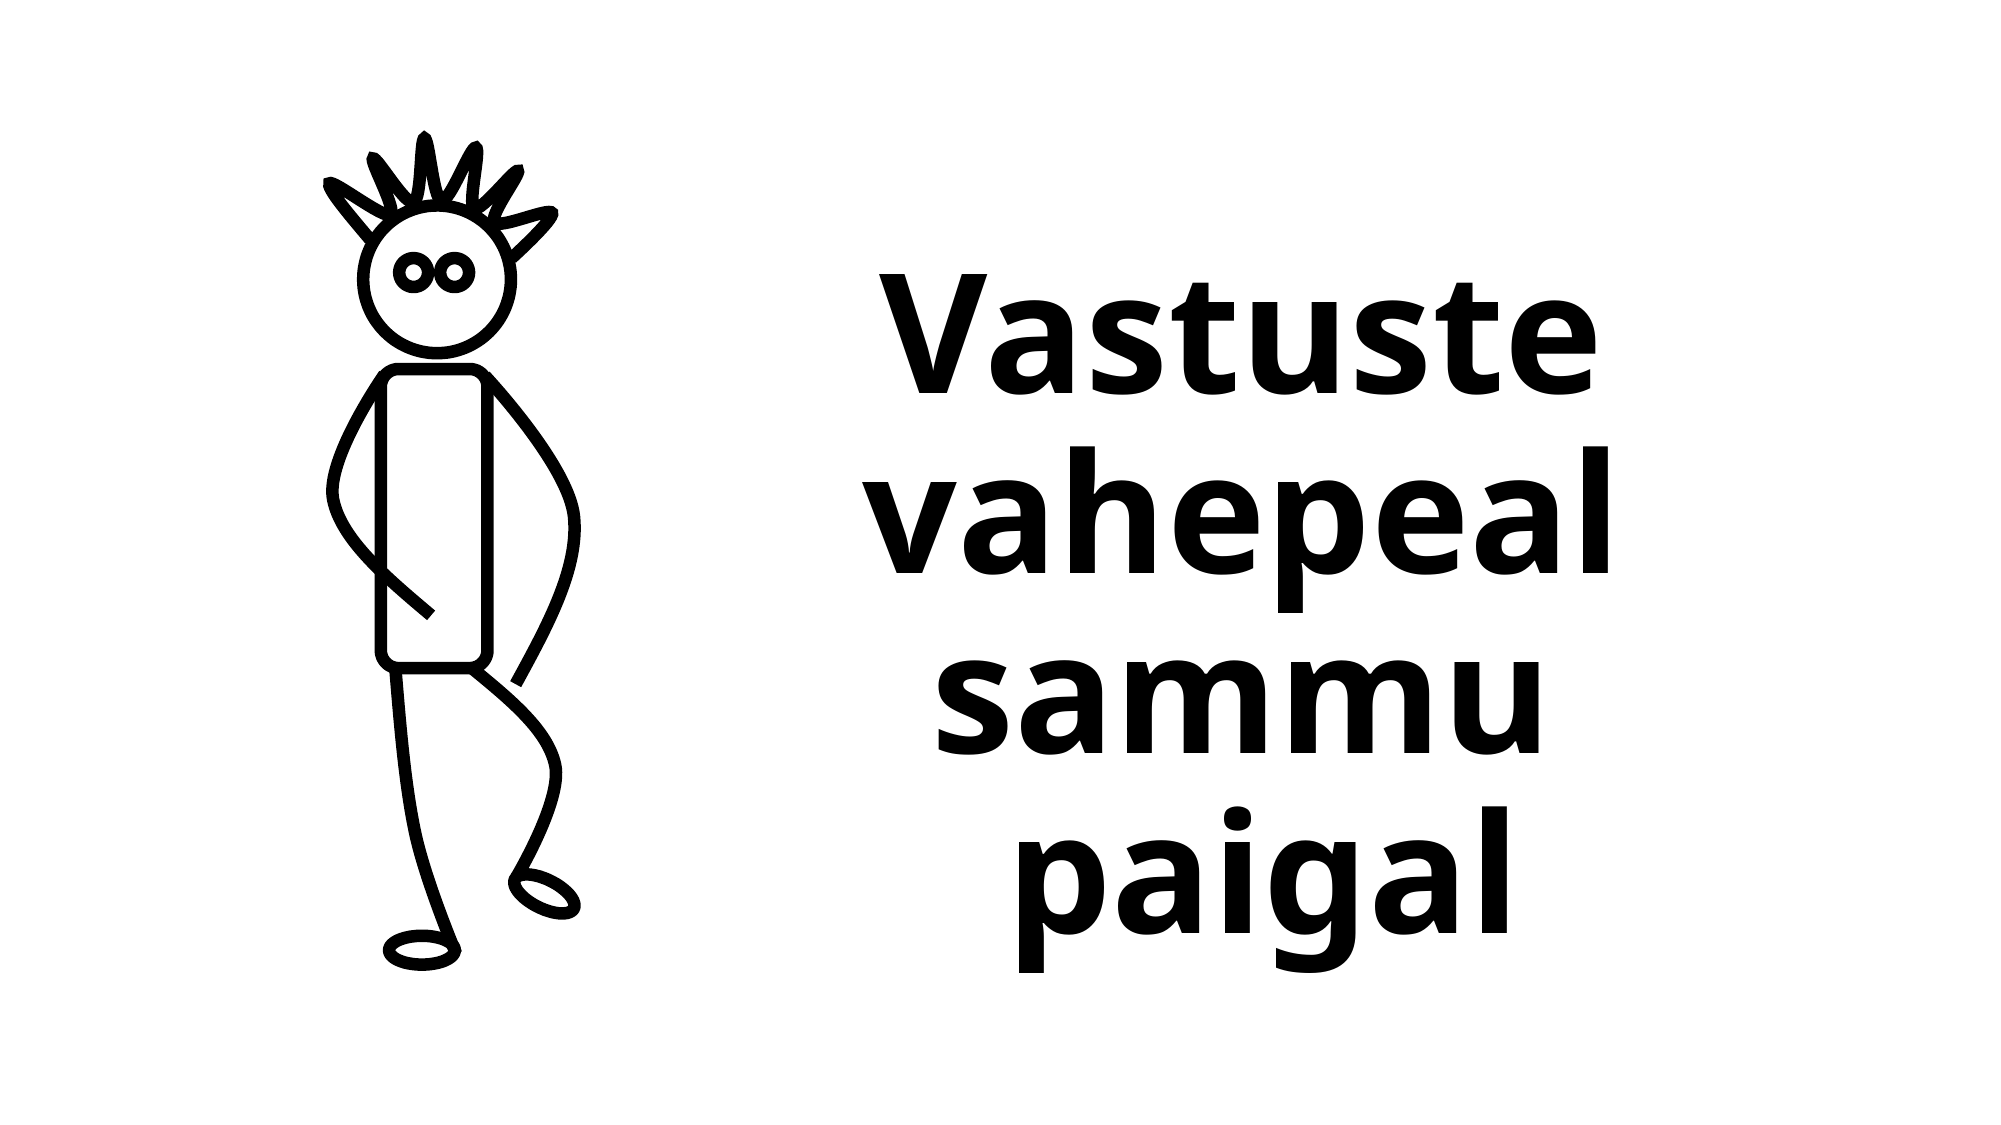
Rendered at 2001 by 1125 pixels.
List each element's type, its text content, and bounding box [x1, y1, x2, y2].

title Vastuste vahepeal sammu paigal [557, 487, 568, 581]
title Vastuste vahepeal sammu paigal [557, 239, 1970, 912]
